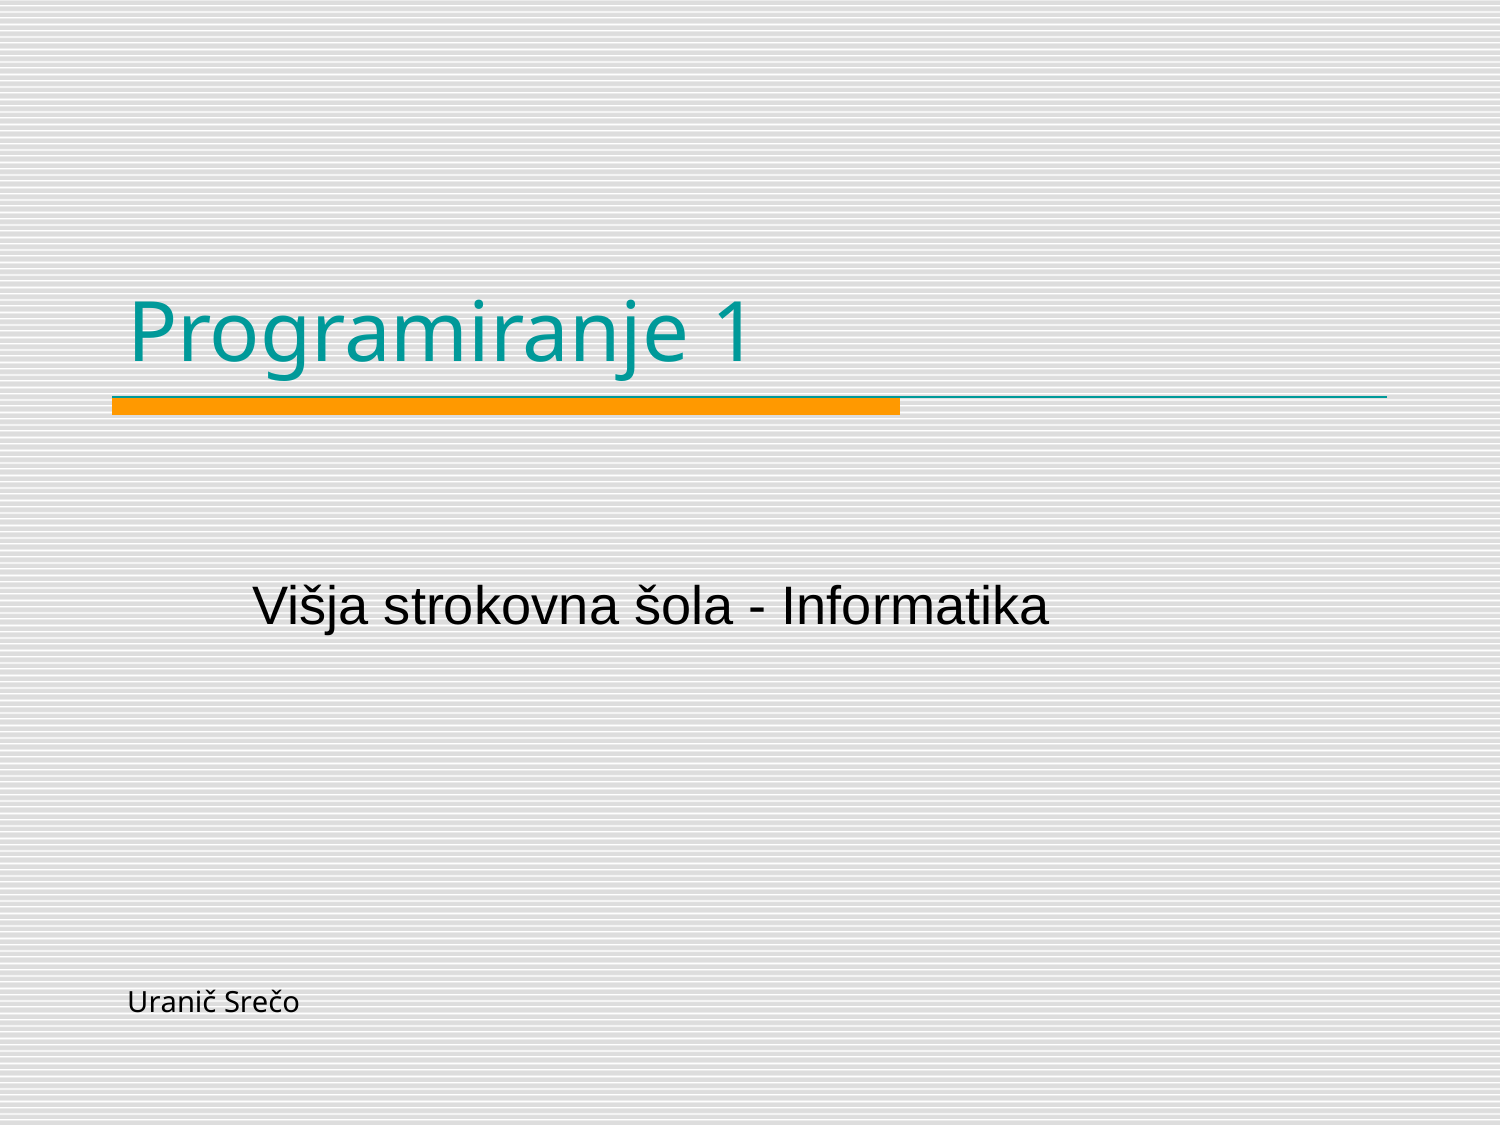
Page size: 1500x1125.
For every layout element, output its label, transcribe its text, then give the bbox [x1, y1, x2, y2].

title Programiranje 1 [112, 160, 1388, 386]
subtitle Višja strokovna šola - Informatika [237, 562, 1388, 826]
picture [0, 0, 1500, 1125]
text_box Uranič Srečo [112, 976, 373, 1036]
